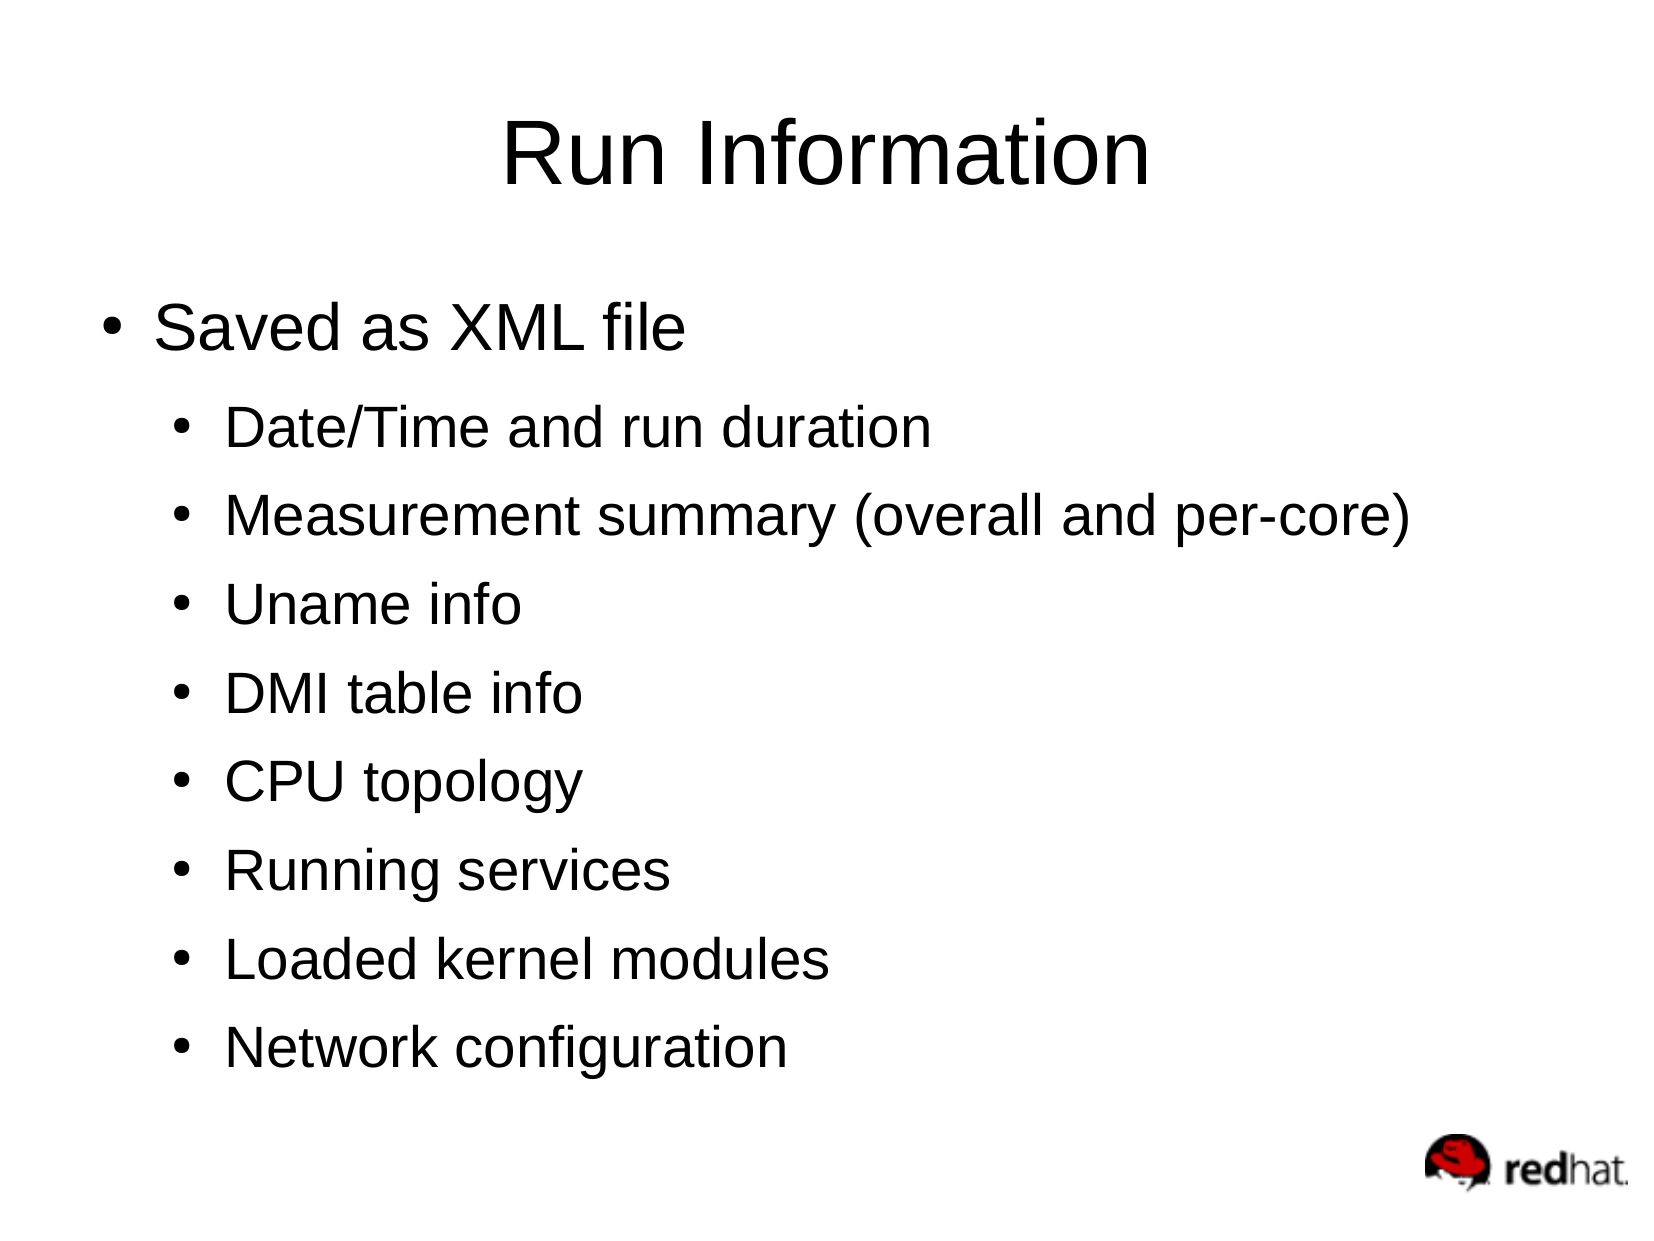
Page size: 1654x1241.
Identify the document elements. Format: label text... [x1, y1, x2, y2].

picture [1425, 1134, 1628, 1201]
title Run Information [82, 49, 1571, 257]
list Saved as XML file Date/Time and run duration Measurement summary (overall and per-core) Uname info DMI table info CPU topology Running services Loaded kernel modules Network configuration [82, 290, 1571, 1094]
